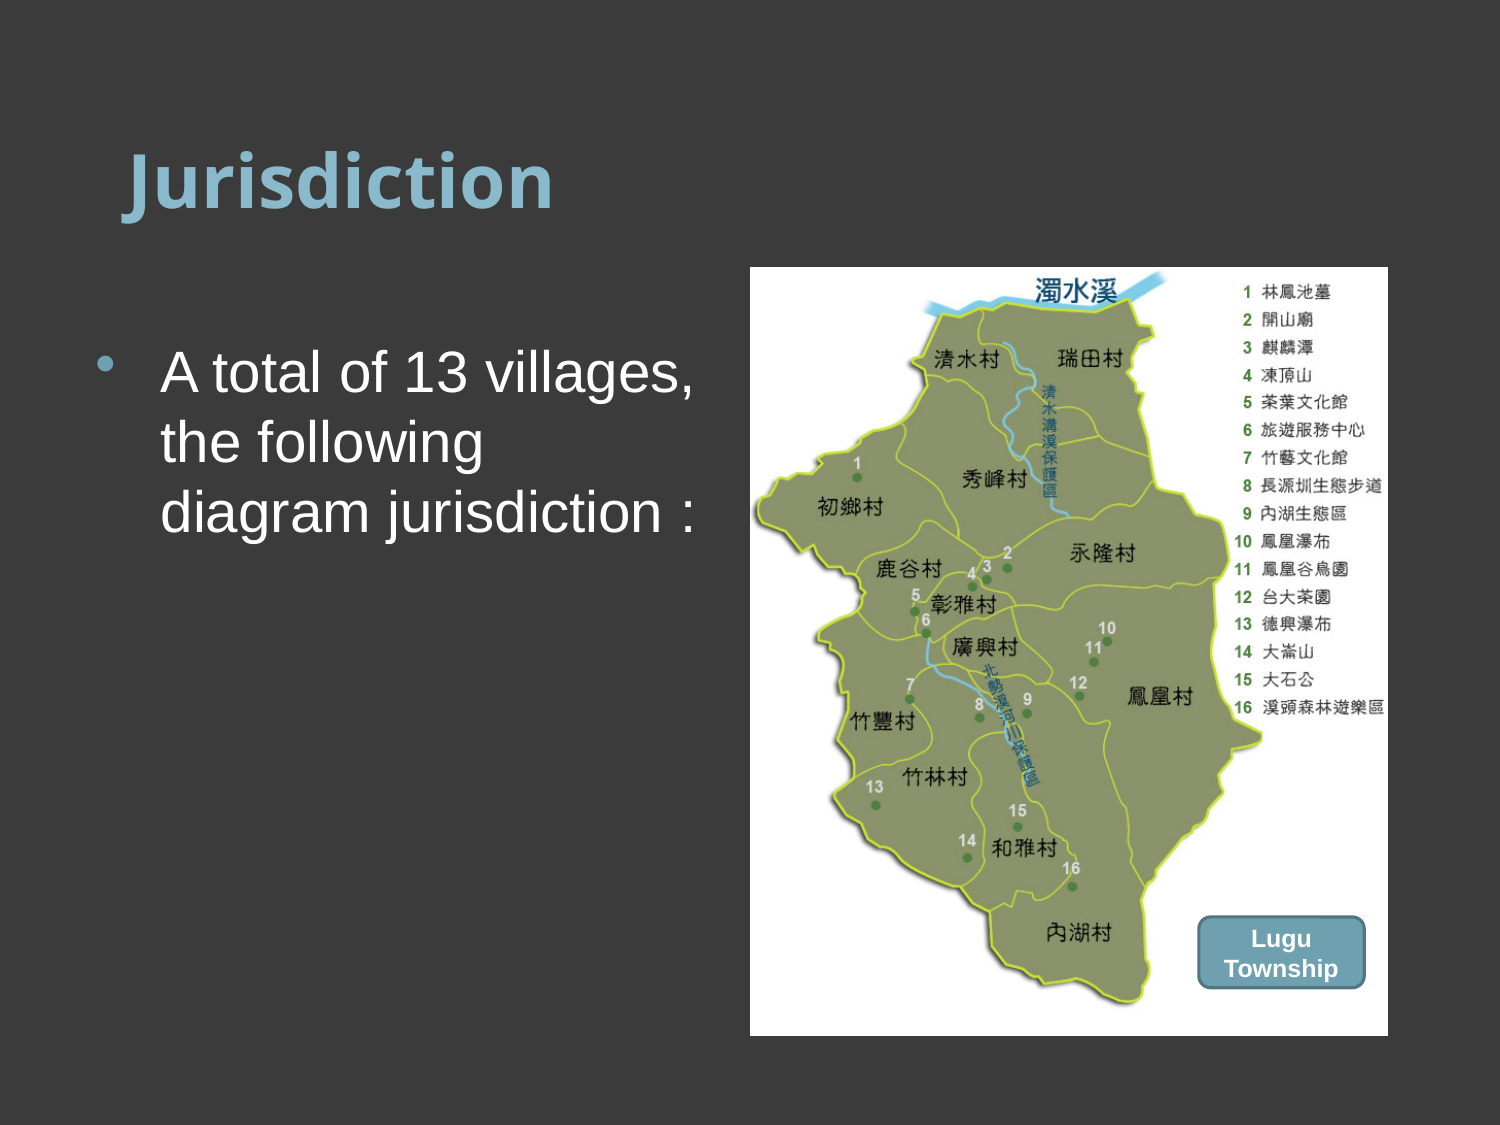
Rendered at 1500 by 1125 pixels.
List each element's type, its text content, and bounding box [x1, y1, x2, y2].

list A total of 13 villages, the following diagram jurisdiction : [76, 326, 715, 946]
picture [750, 267, 1388, 1036]
text_box Jurisdiction [112, 126, 1388, 262]
text_box Lugu Township [1198, 916, 1365, 988]
